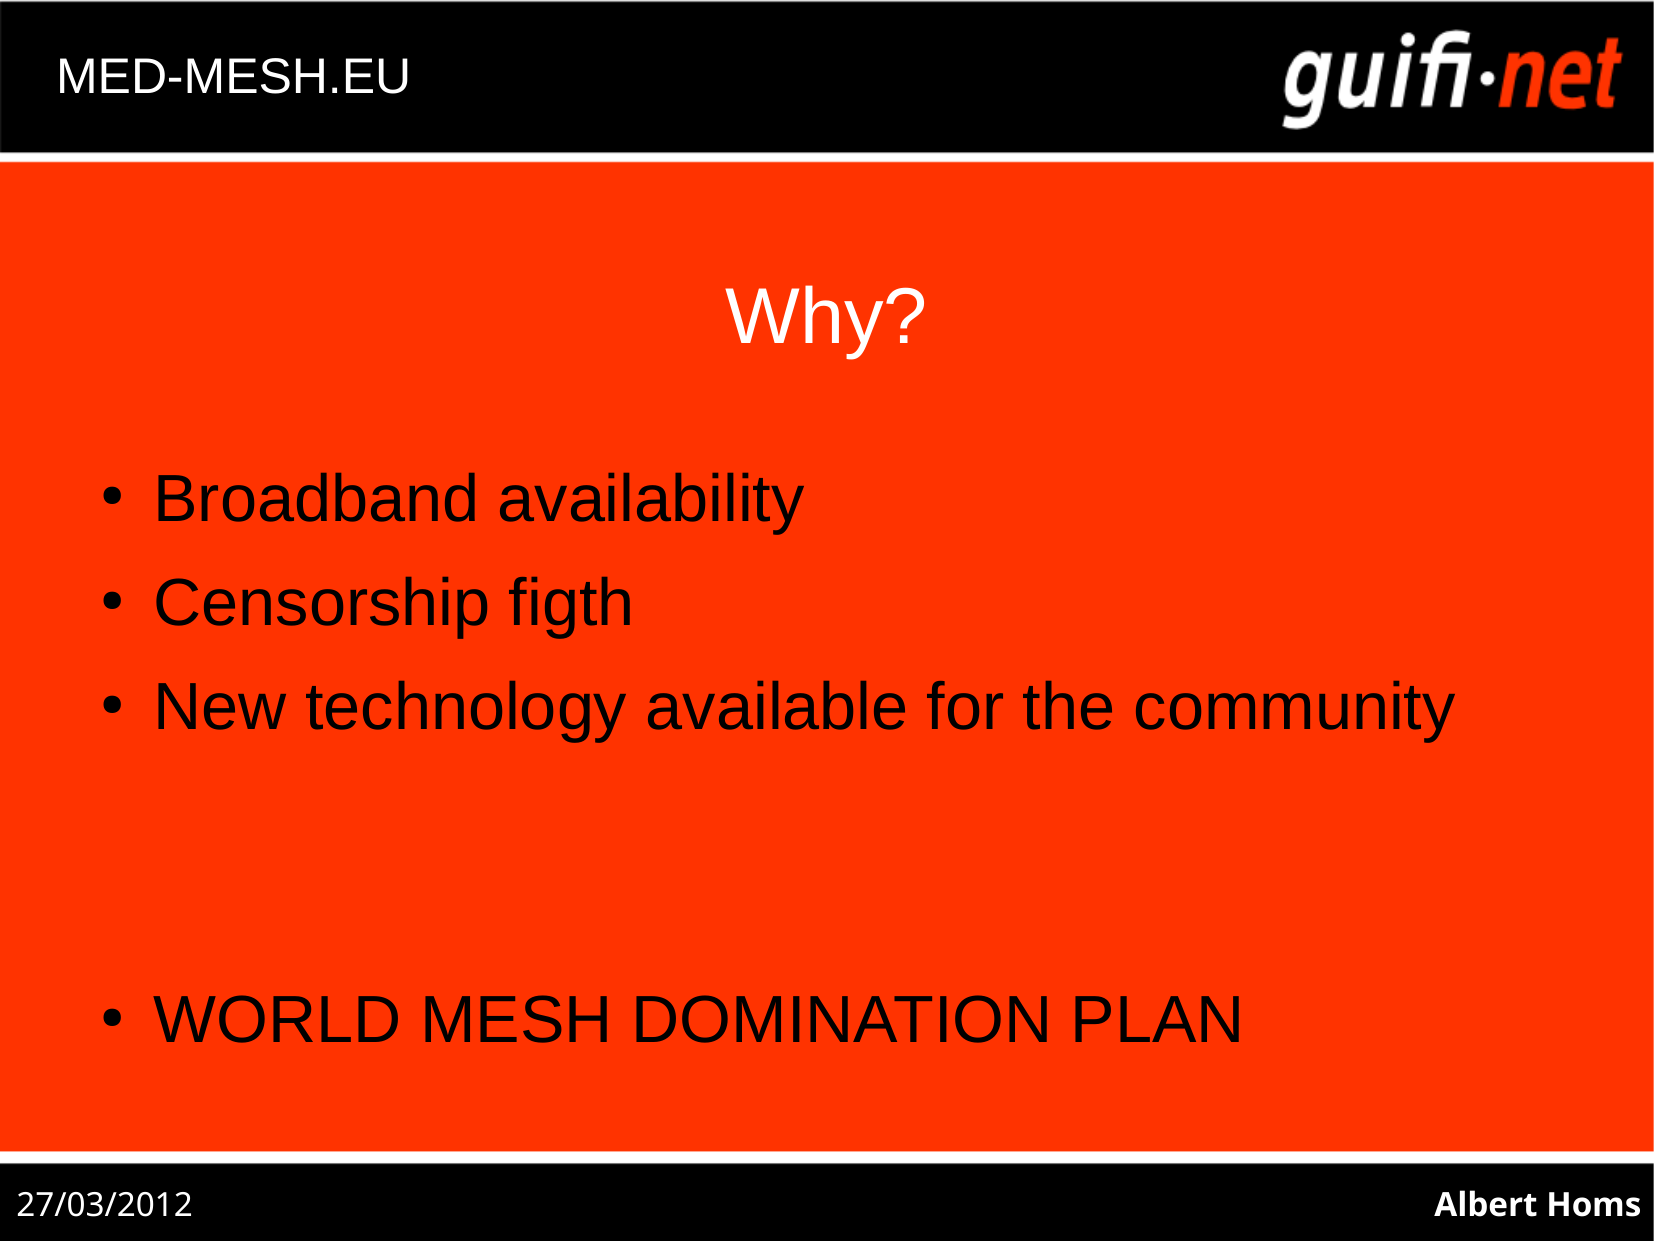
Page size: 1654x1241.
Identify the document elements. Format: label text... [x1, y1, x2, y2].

picture [0, 0, 1654, 1241]
title Why? [82, 212, 1571, 420]
picture [71, 1194, 80, 1214]
list Broadband availability Censorship figth New technology available for the community WORLD MESH DOMINATION PLAN [82, 460, 1571, 1241]
